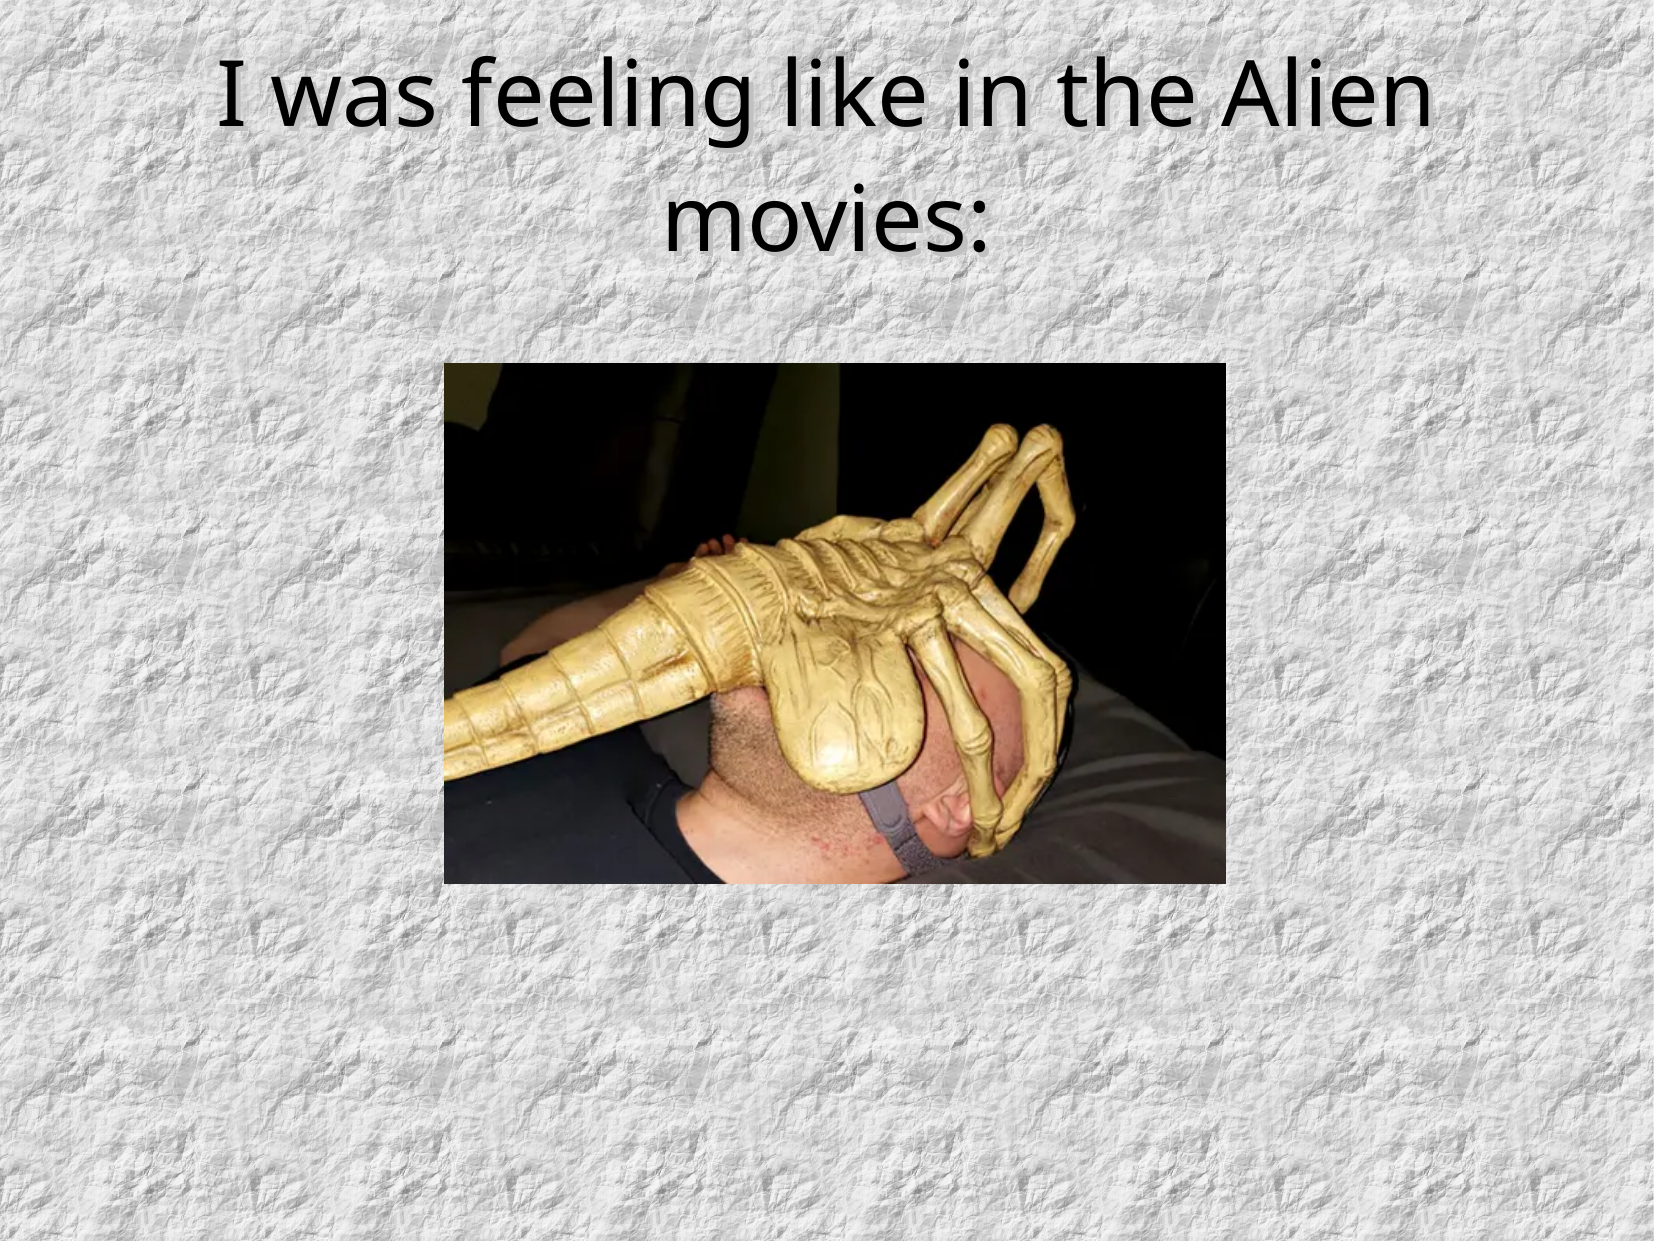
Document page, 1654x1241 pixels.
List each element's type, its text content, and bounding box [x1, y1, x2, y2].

title I was feeling like in the Alien movies: [82, 27, 1571, 279]
picture [0, 0, 1654, 1241]
